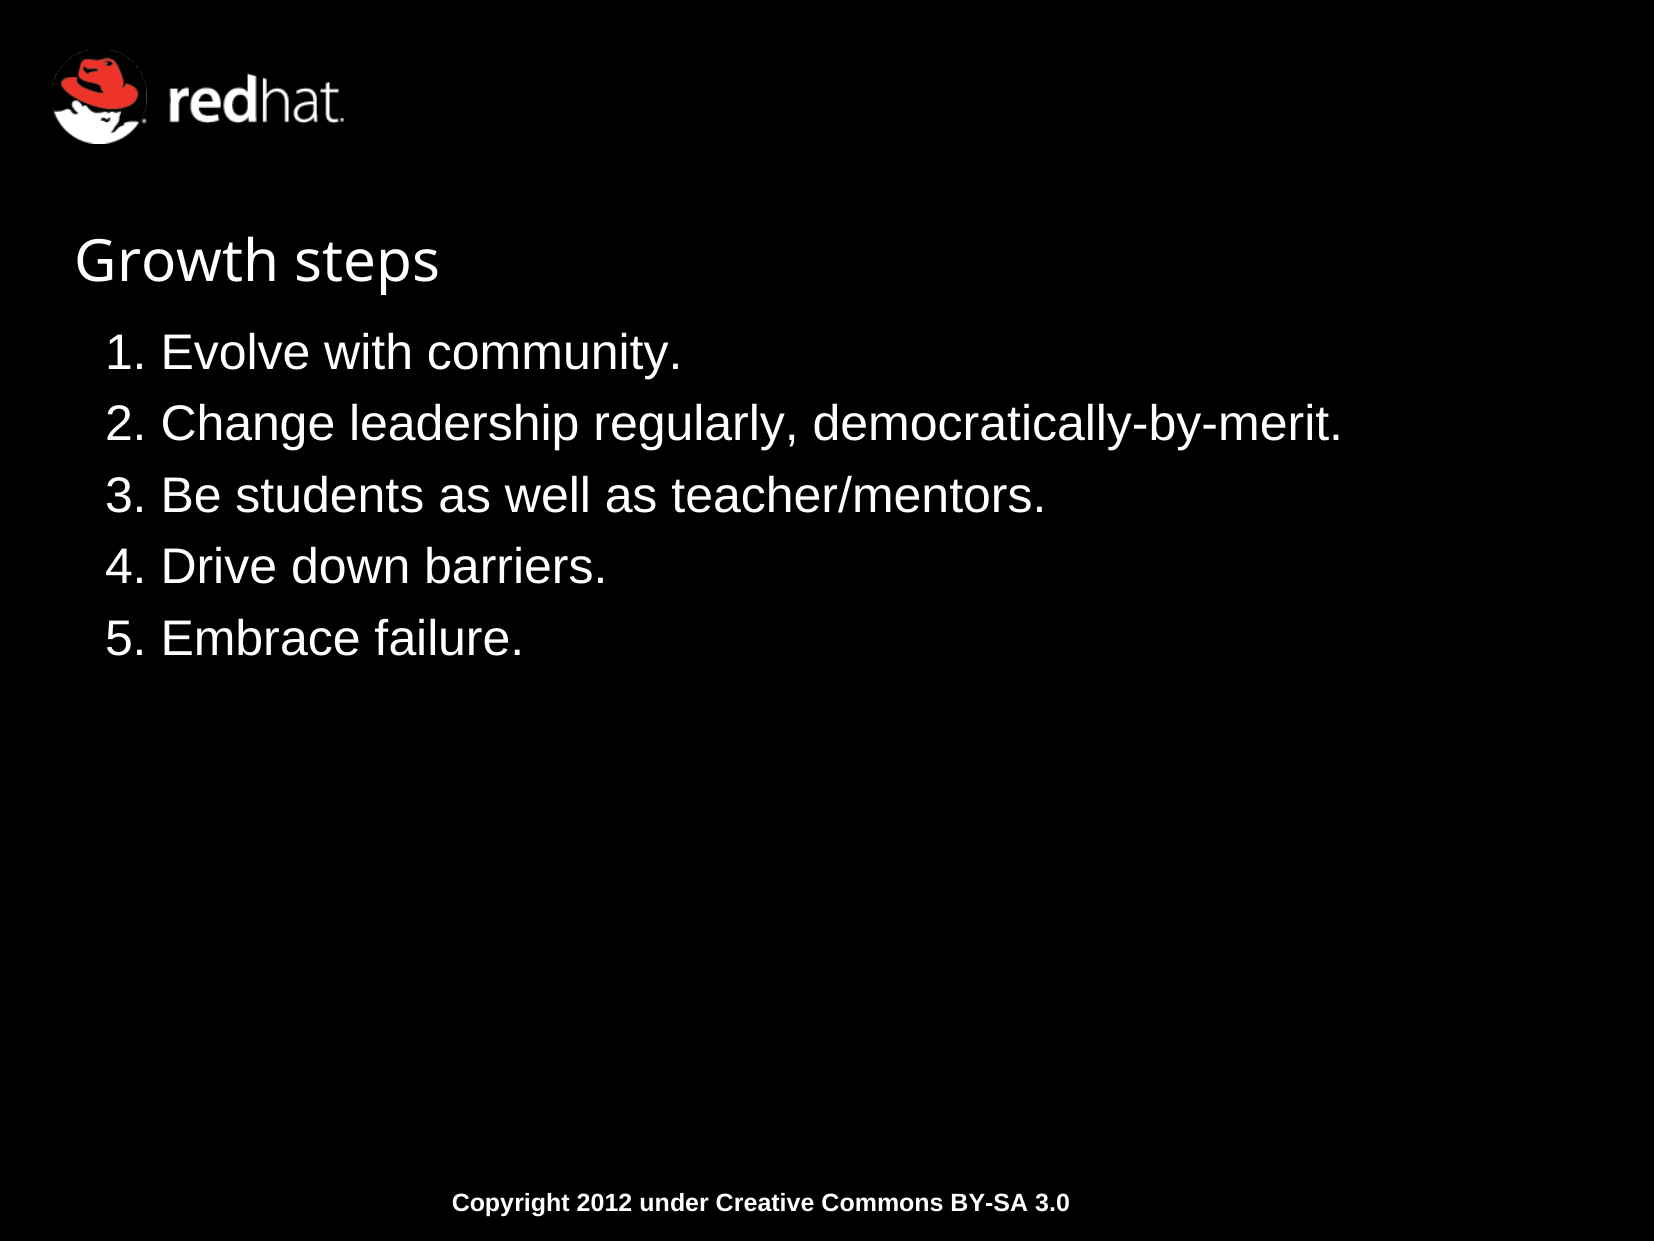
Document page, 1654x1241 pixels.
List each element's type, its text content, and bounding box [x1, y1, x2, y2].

title Growth steps [74, 199, 1506, 318]
picture [52, 49, 345, 144]
list 1. Evolve with community. 2. Change leadership regularly, democratically-by-merit. 3. Be students as well as teacher/mentors. 4. Drive down barriers. 5. Embrace failure. [77, 324, 1500, 1186]
